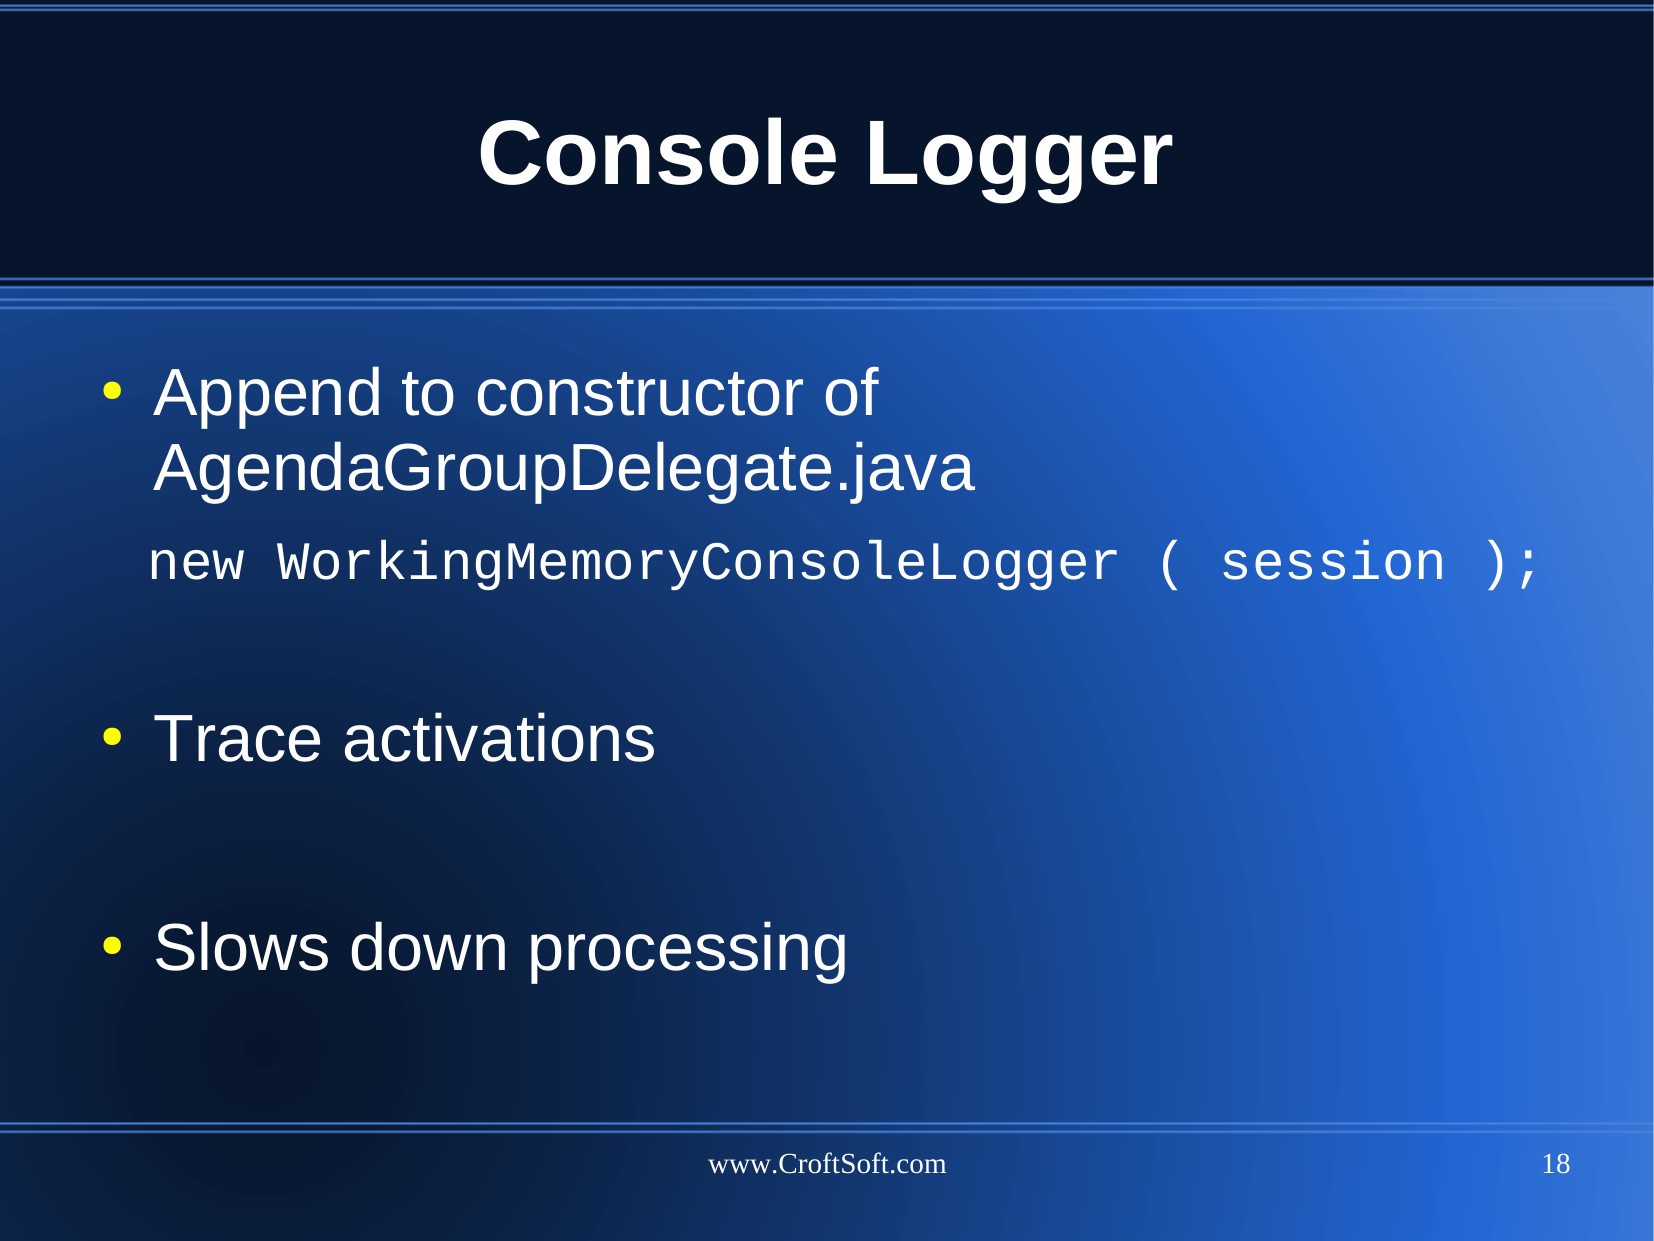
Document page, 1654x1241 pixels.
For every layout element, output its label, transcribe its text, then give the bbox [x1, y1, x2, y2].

title Console Logger [82, 49, 1571, 257]
list Append to constructor of AgendaGroupDelegate.java new WorkingMemoryConsoleLogger ( session ); Trace activations Slows down processing [82, 355, 1571, 1058]
picture [0, 0, 1654, 1241]
